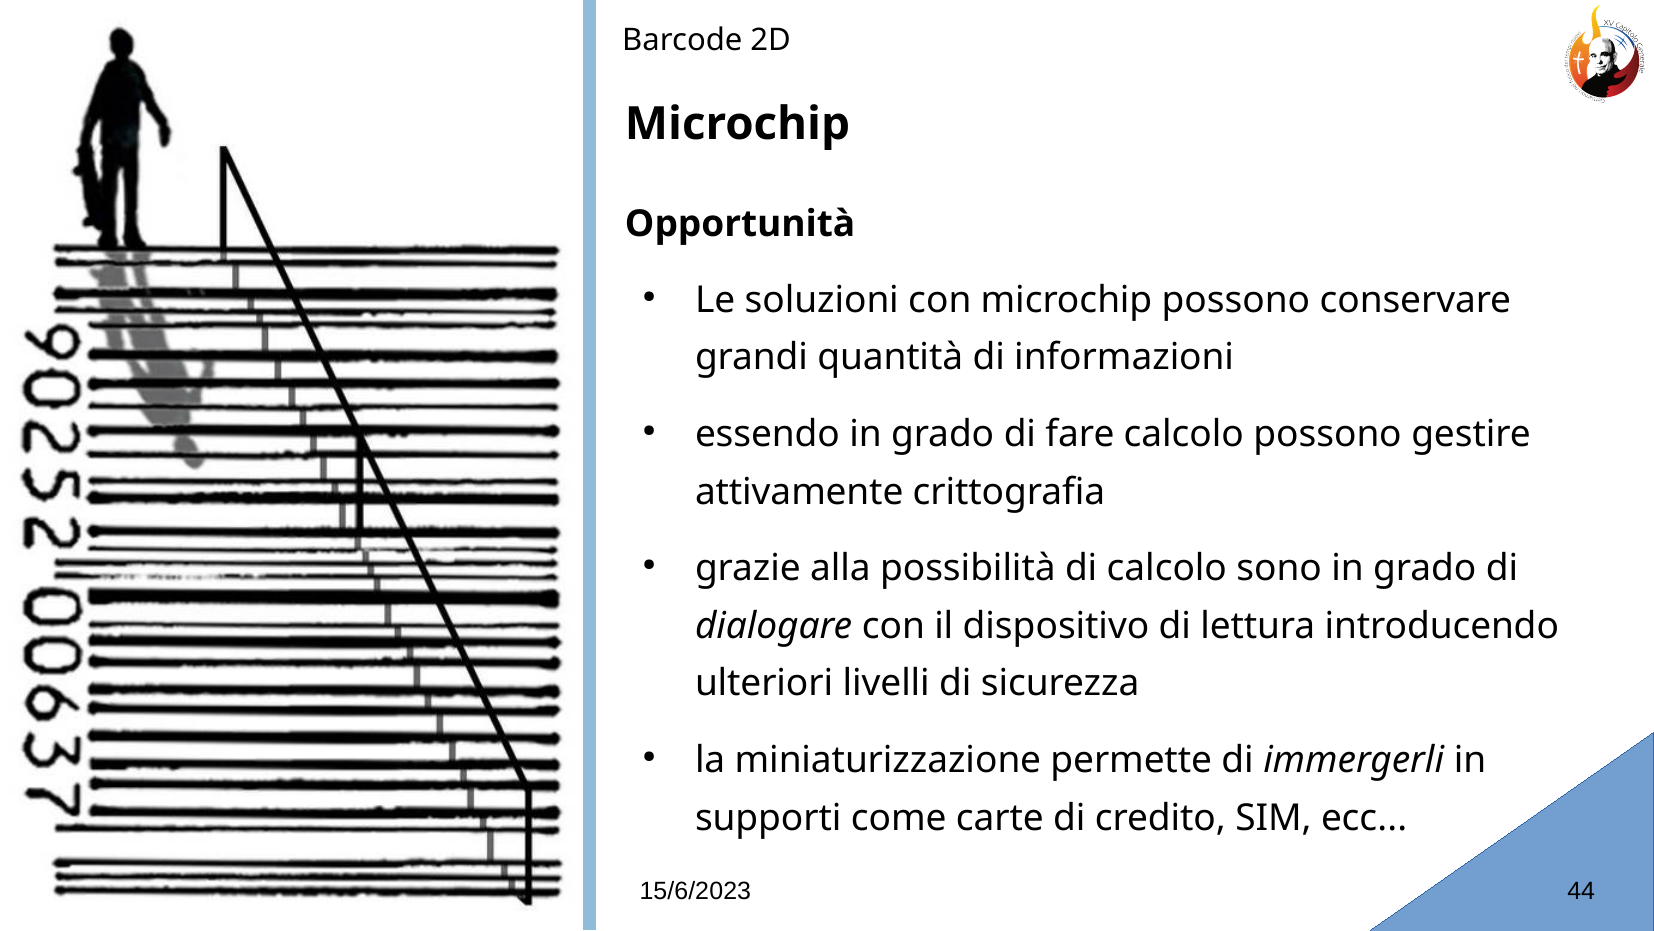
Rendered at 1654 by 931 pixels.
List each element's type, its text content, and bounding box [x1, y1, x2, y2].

text_box Barcode 2D [607, 9, 1340, 63]
list Opportunità Le soluzioni con microchip possono conservare grandi quantità di informazioni essendo in grado di fare calcolo possono gestire attivamente crittografia grazie alla possibilità di calcolo sono in grado di dialogare con il dispositivo di lettura introducendo ulteriori livelli di sicurezza la miniaturizzazione permette di immergerli in supporti come carte di credito, SIM, ecc... [624, 188, 1621, 851]
picture [1563, 4, 1646, 103]
picture [0, 0, 583, 931]
title Microchip [624, 94, 1621, 188]
